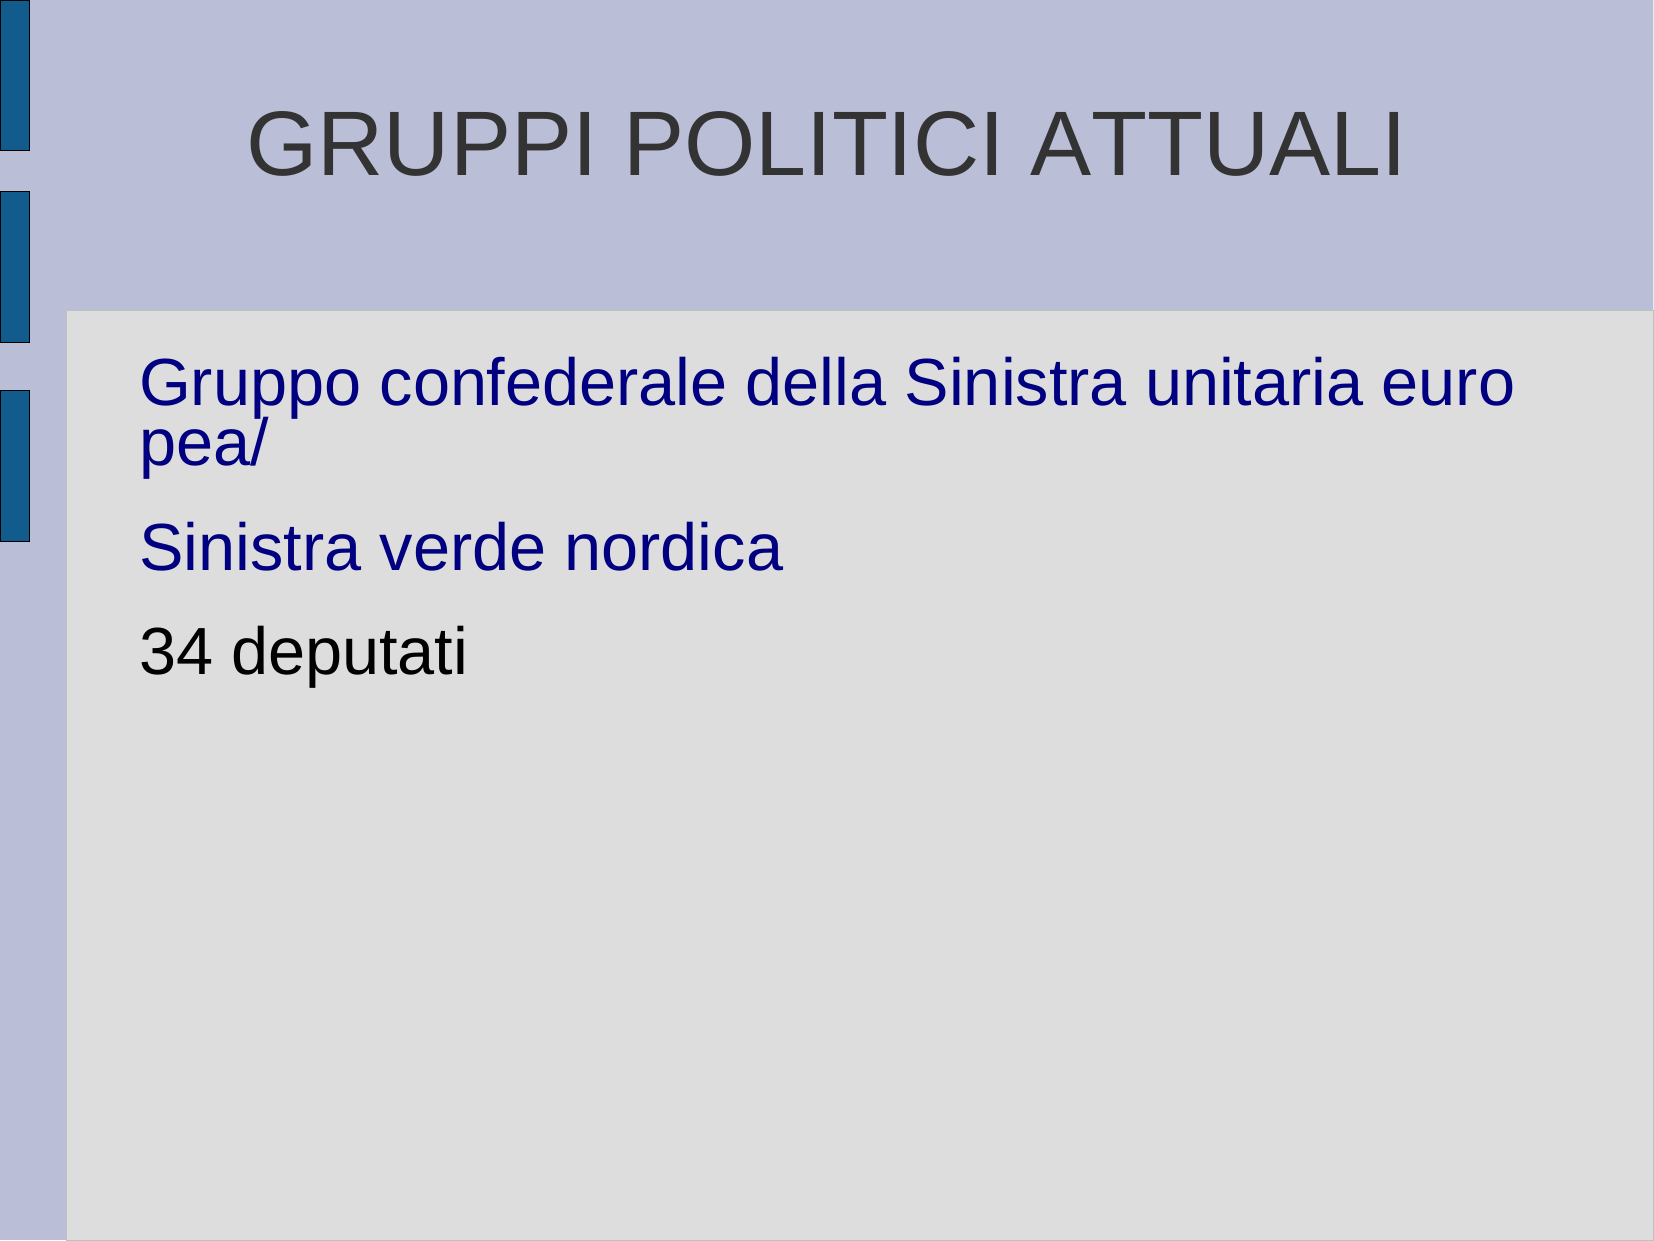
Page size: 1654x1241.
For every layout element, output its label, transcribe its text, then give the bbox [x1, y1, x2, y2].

list Gruppo confederale della Sinistra unitaria europea/ Sinistra verde nordica 34 deputati [121, 344, 1534, 1241]
title GRUPPI POLITICI ATTUALI [121, 91, 1534, 299]
